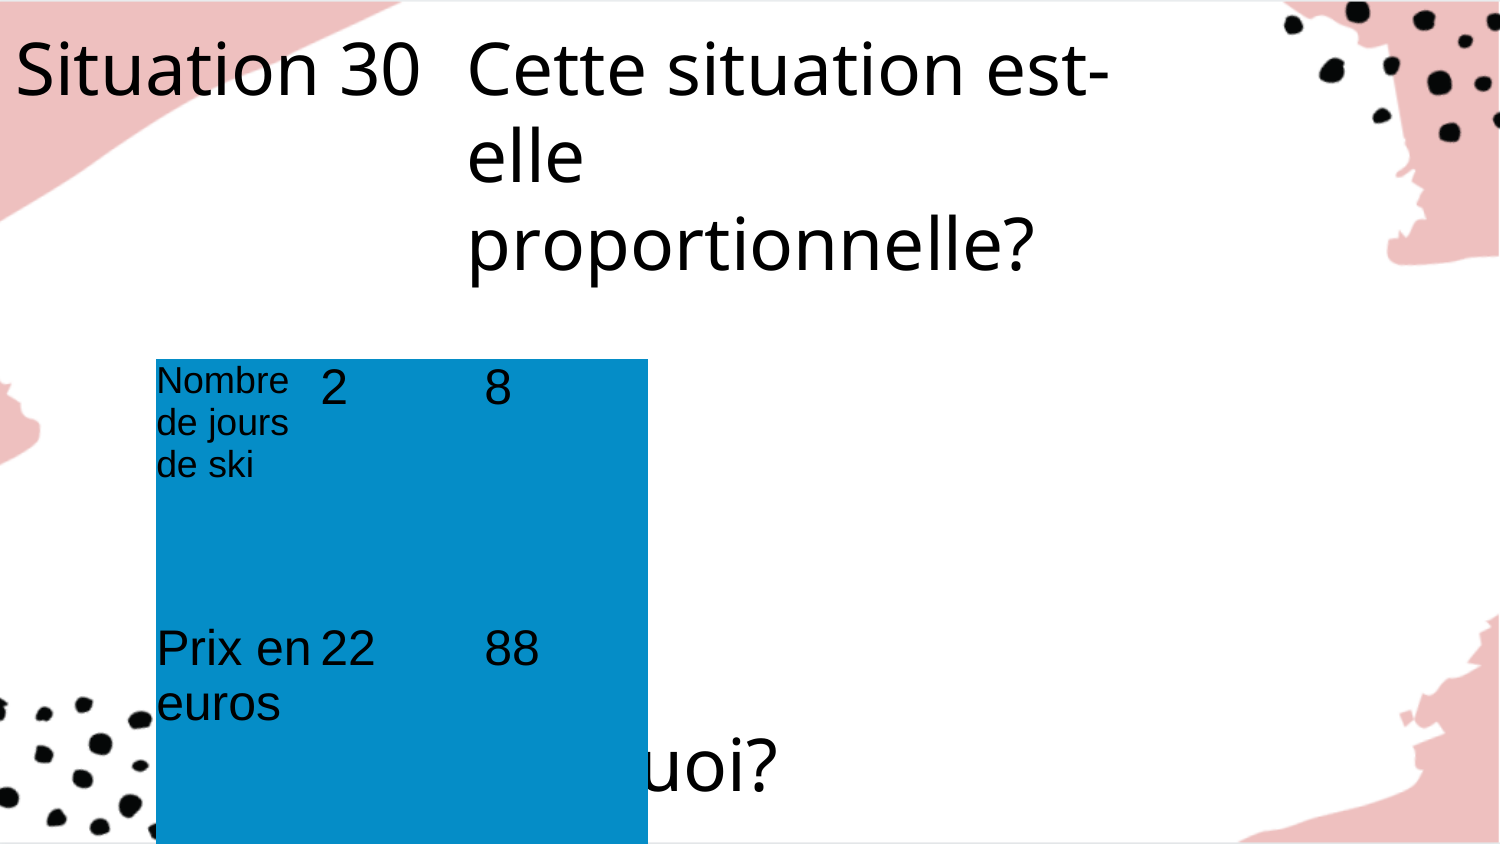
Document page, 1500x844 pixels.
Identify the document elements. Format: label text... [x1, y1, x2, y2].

table_header Nombre de jours de ski [156, 359, 320, 620]
table_cell 88 [484, 620, 648, 844]
text_box Situation 30 [0, 7, 697, 127]
text_box Cette situation est-elle proportionnelle? [697, 7, 1148, 127]
picture [0, 0, 1500, 844]
table_cell Prix en euros [156, 620, 320, 844]
table_header 8 [484, 359, 648, 620]
table_cell 22 [320, 620, 484, 844]
text_box Pourquoi? [648, 703, 1112, 823]
table_header 2 [320, 359, 484, 620]
